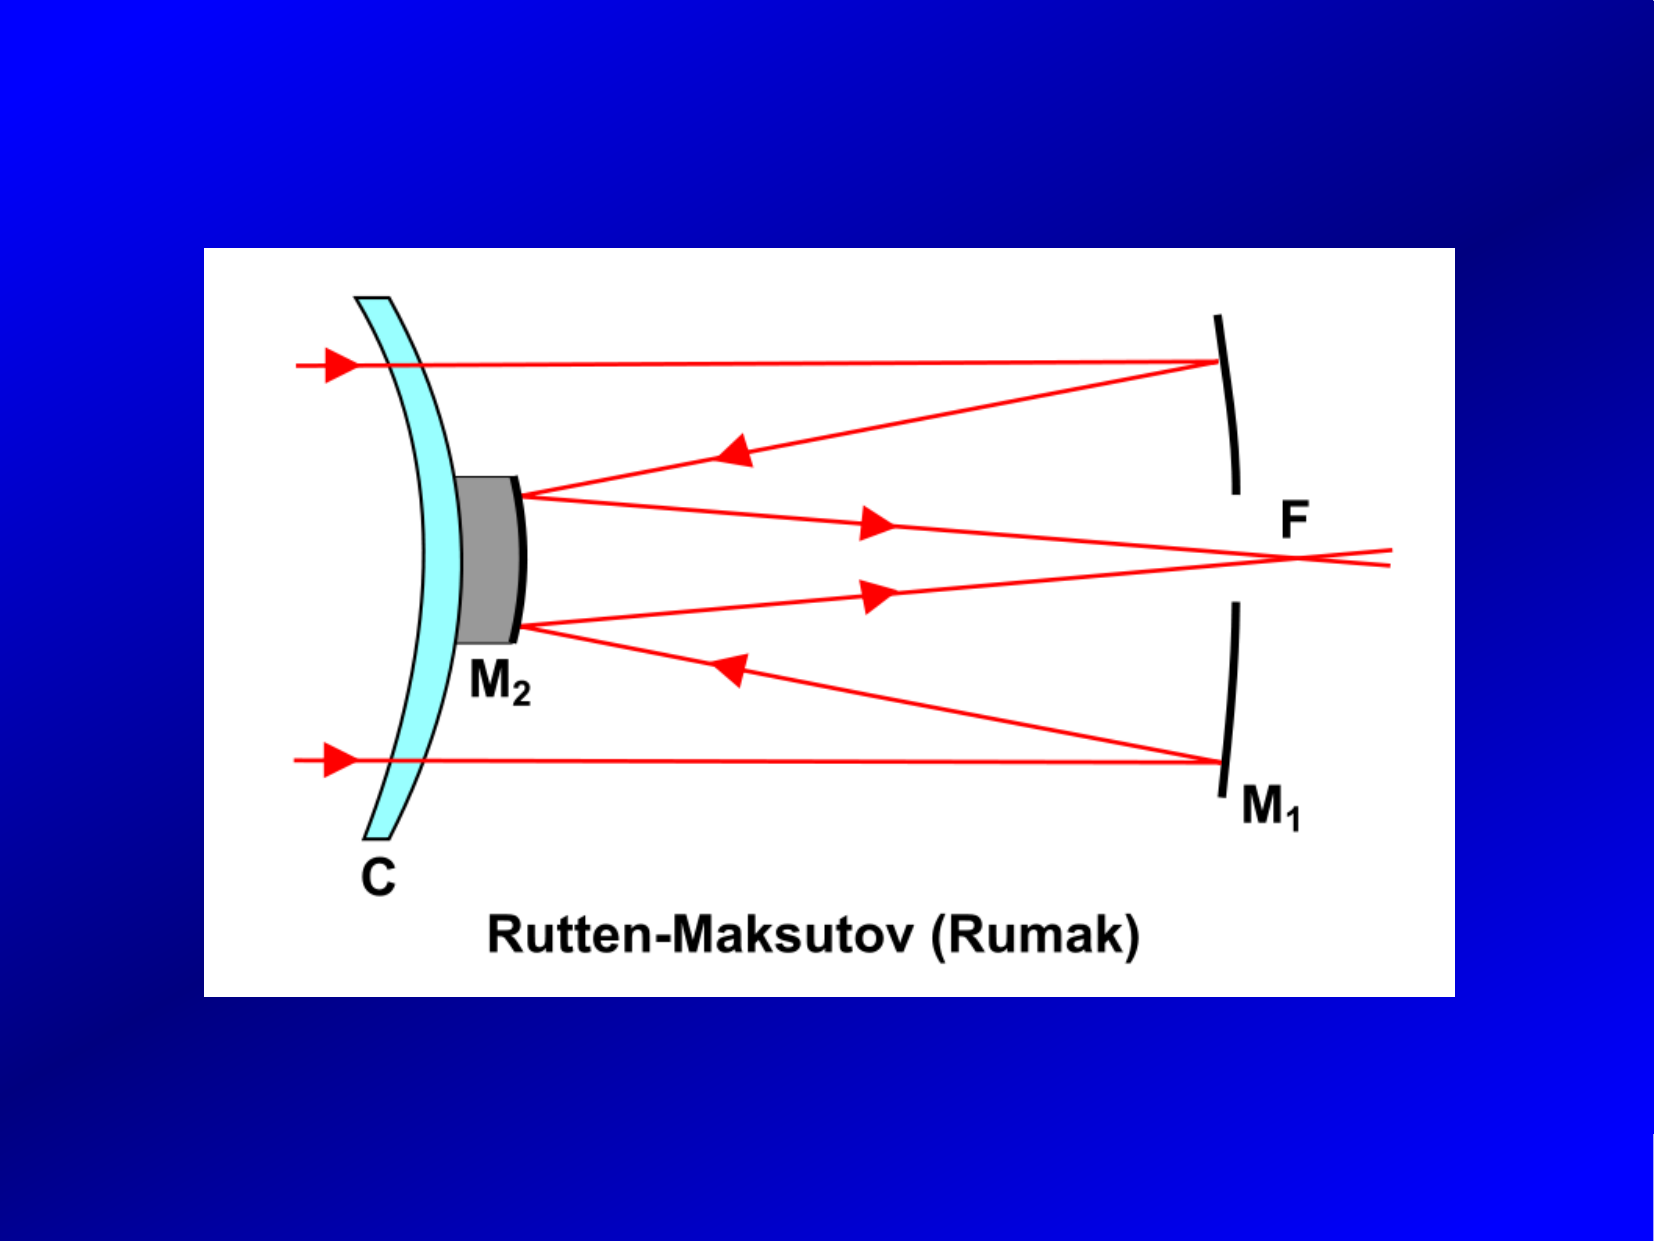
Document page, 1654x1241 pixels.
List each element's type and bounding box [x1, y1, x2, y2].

picture [204, 248, 1455, 997]
